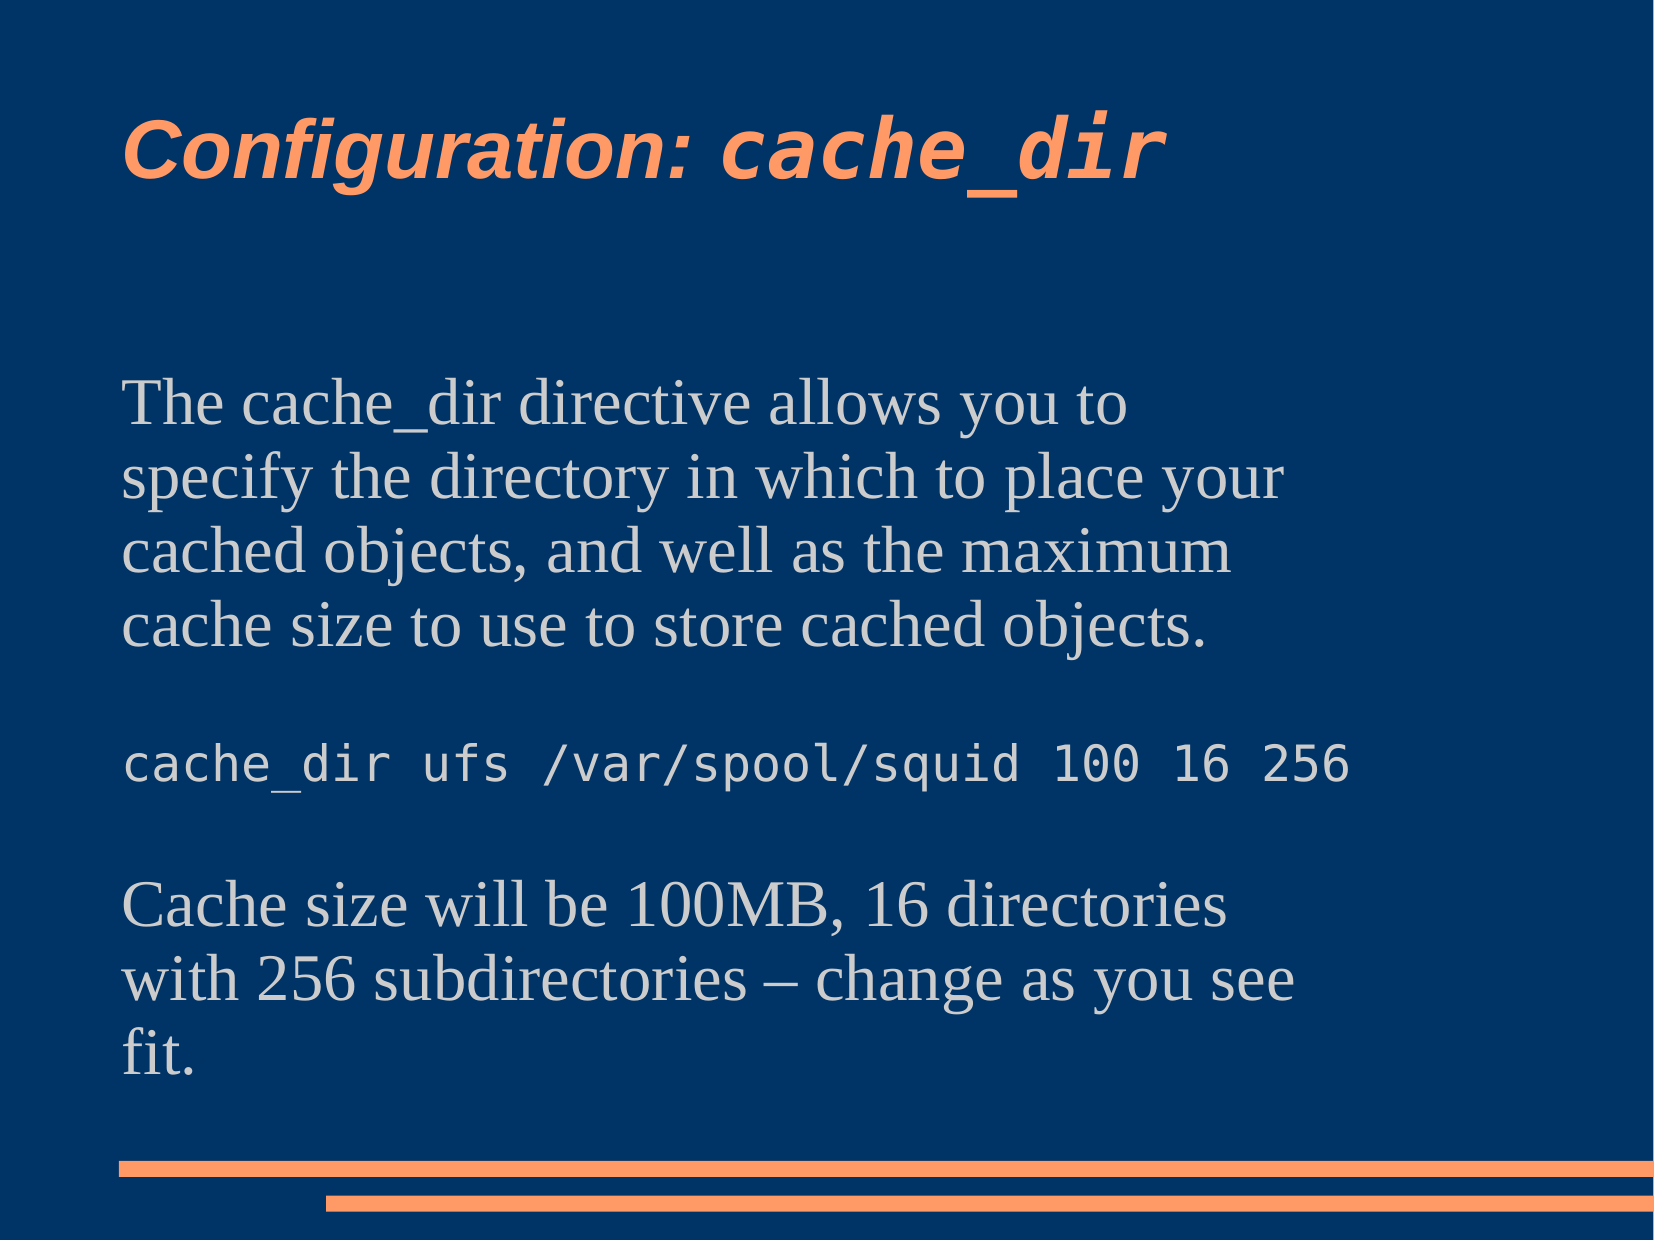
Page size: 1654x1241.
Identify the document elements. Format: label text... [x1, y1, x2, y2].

title Configuration: cache_dir [121, 46, 1534, 254]
subtitle The cache_dir directive allows you to specify the directory in which to place your cached objects, and well as the maximum cache size to use to store cached objects. cache_dir ufs /var/spool/squid 100 16 256 Cache size will be 100MB, 16 directories with 256 subdirectories – change as you see fit. [121, 322, 1561, 1133]
